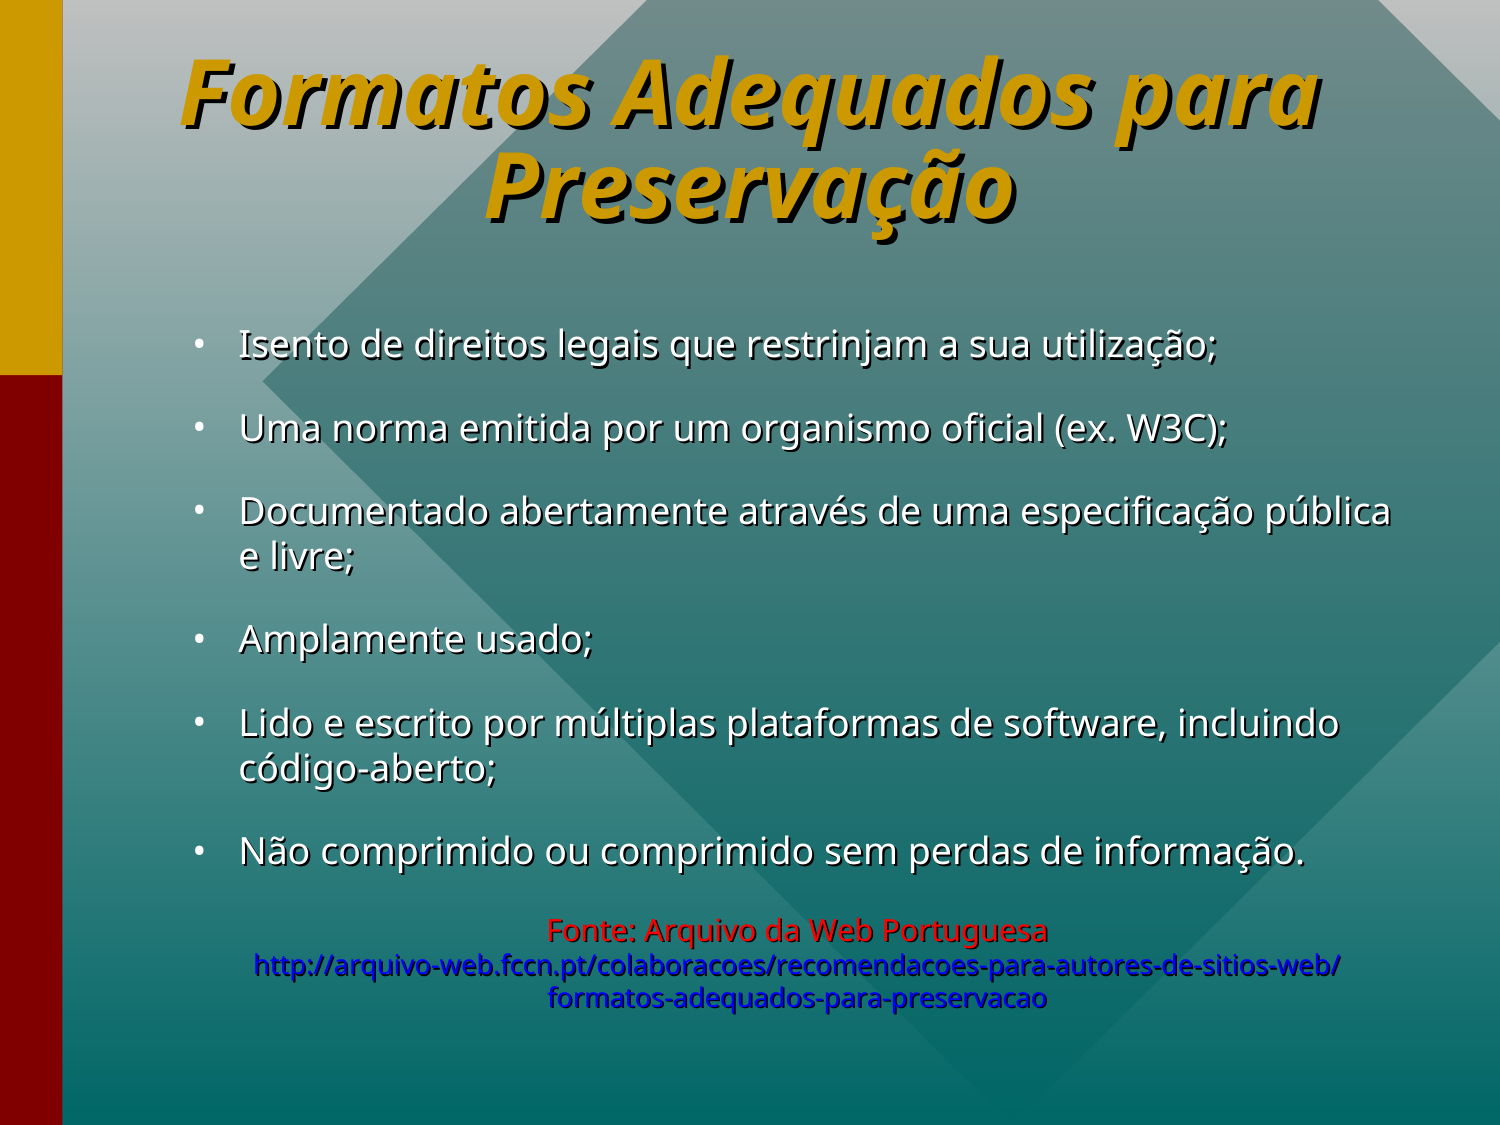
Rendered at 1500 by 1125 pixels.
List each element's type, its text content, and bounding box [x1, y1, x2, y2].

title Formatos Adequados para Preservação [150, 0, 1351, 292]
list Isento de direitos legais que restrinjam a sua utilização; Uma norma emitida por um organismo oficial (ex. W3C); Documentado abertamente através de uma especificação pública e livre; Amplamente usado; Lido e escrito por múltiplas plataformas de software, incluindo código-aberto; Não comprimido ou comprimido sem perdas de informação. Fonte: Arquivo da Web Portuguesa http://arquivo-web.fccn.pt/colaboracoes/recomendacoes-para-autores-de-sitios-web/formatos-adequados-para-preservacao [177, 312, 1418, 1022]
